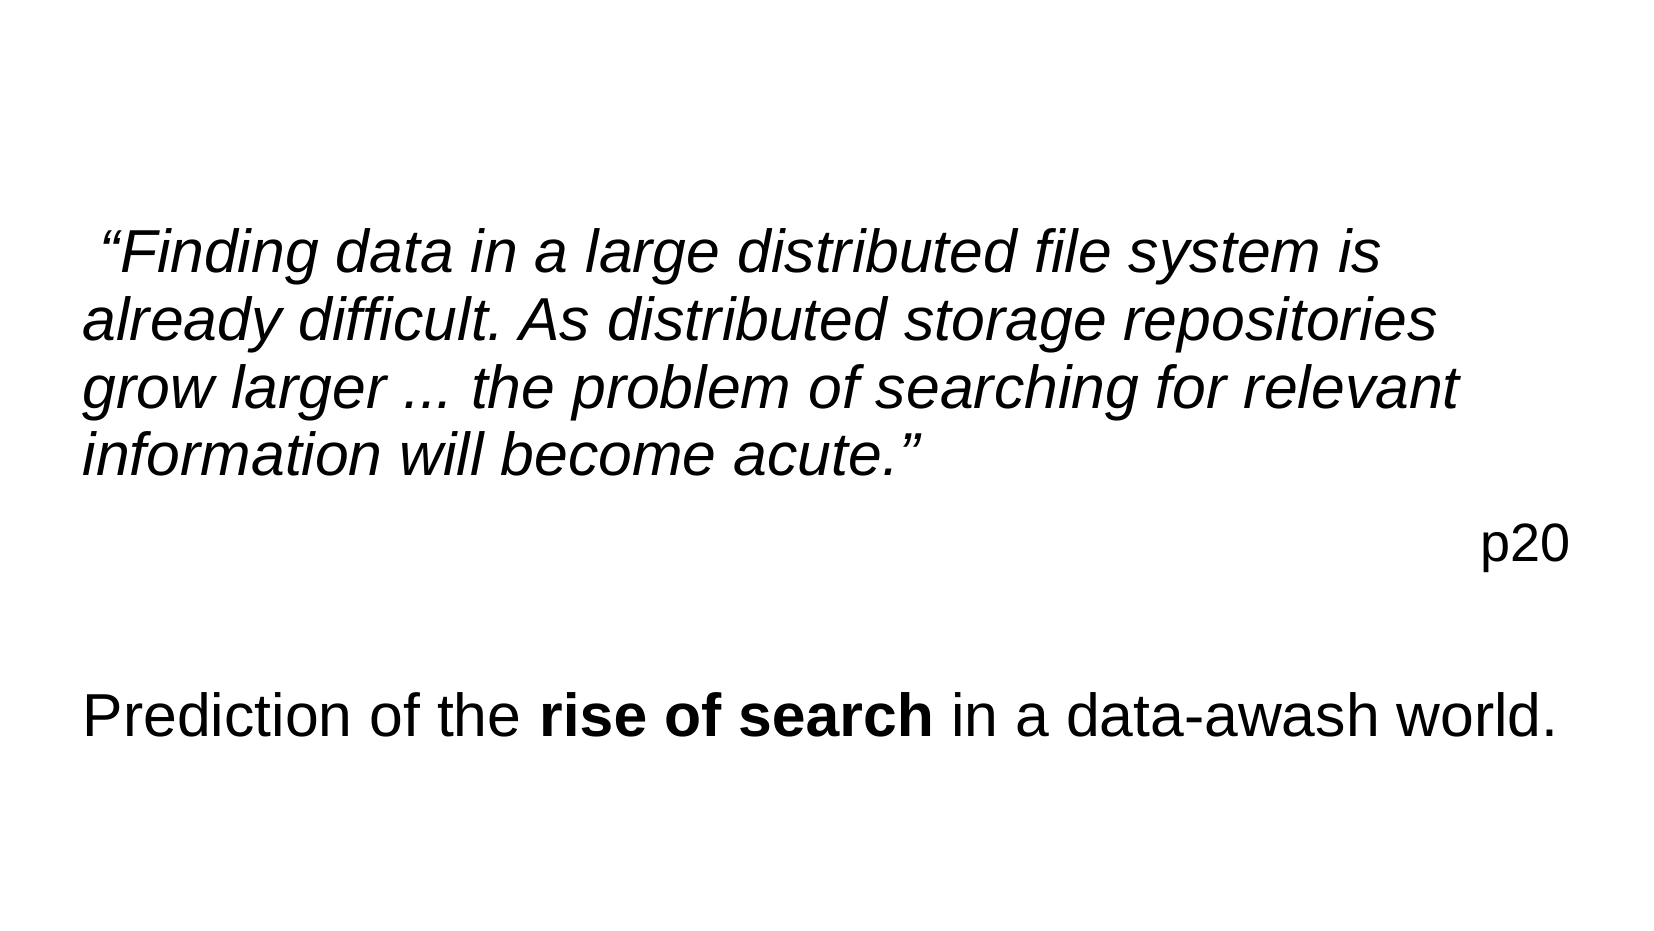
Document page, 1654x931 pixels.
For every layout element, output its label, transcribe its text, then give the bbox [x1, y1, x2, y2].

list “Finding data in a large distributed file system is already difficult. As distributed storage repositories grow larger ... the problem of searching for relevant information will become acute.” p20 Prediction of the rise of search in a data-awash world. [82, 217, 1571, 758]
